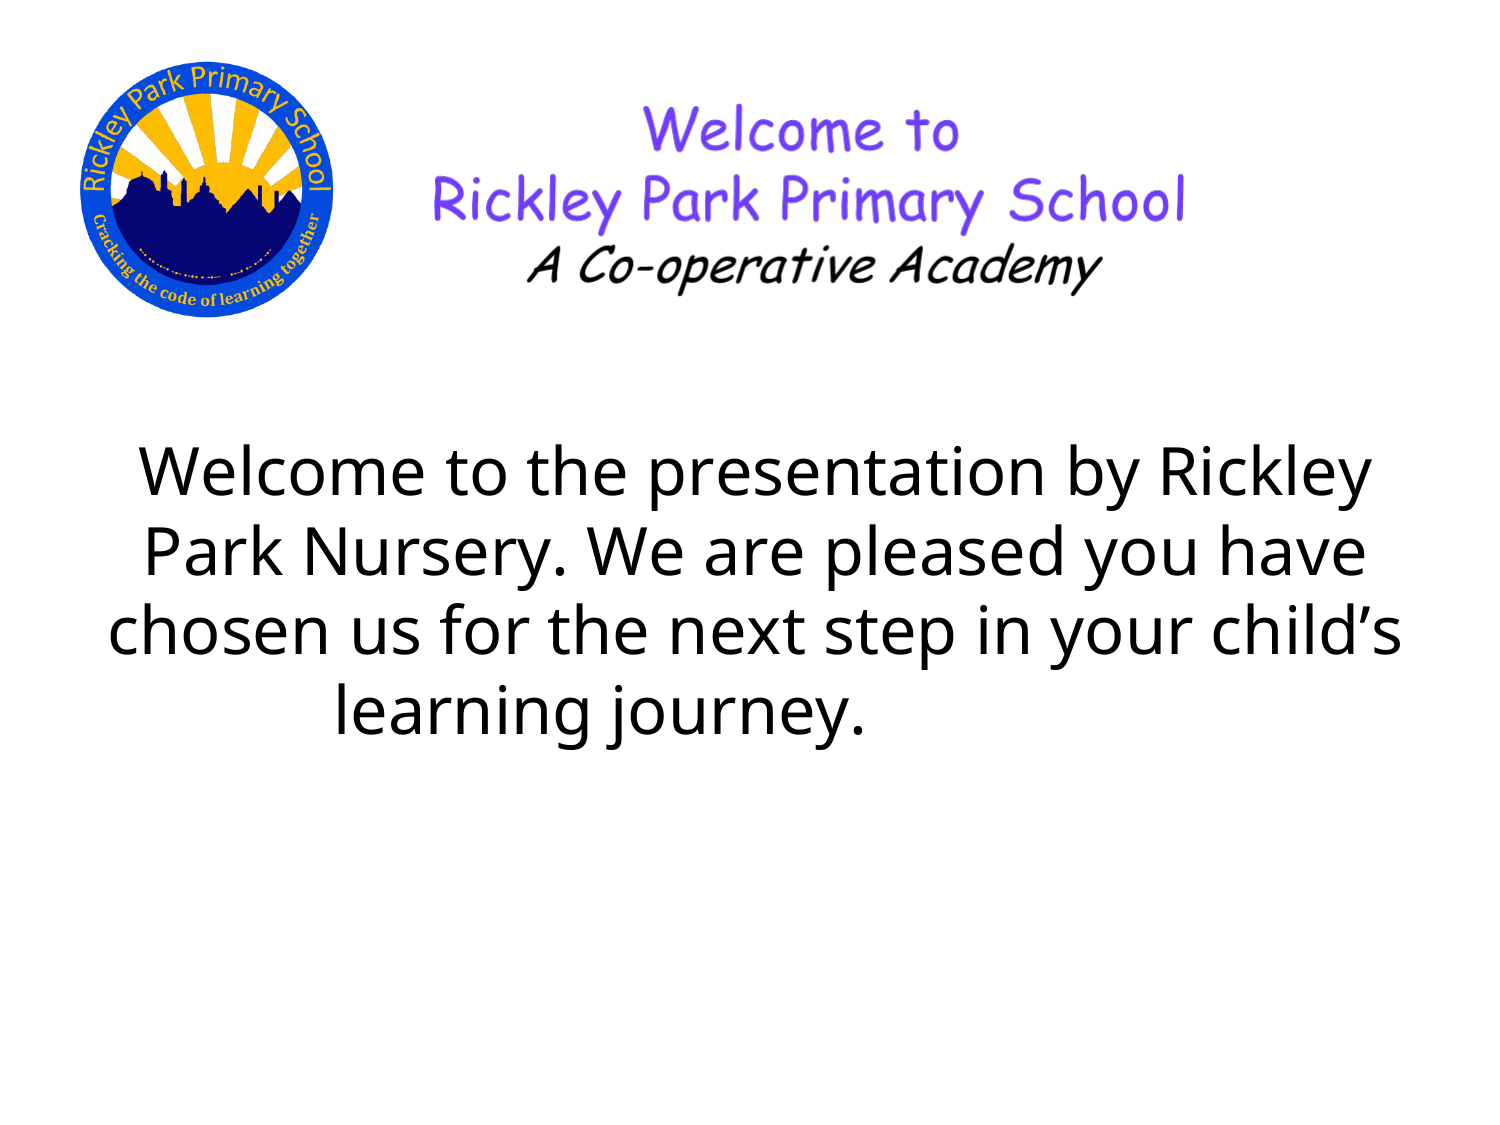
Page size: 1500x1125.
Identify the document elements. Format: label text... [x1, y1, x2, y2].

picture [77, 61, 335, 320]
picture [395, 76, 1223, 325]
subtitle Welcome to the presentation by Rickley Park Nursery. We are pleased you have chosen us for the next step in your child’s learning journey. [77, 324, 1436, 915]
